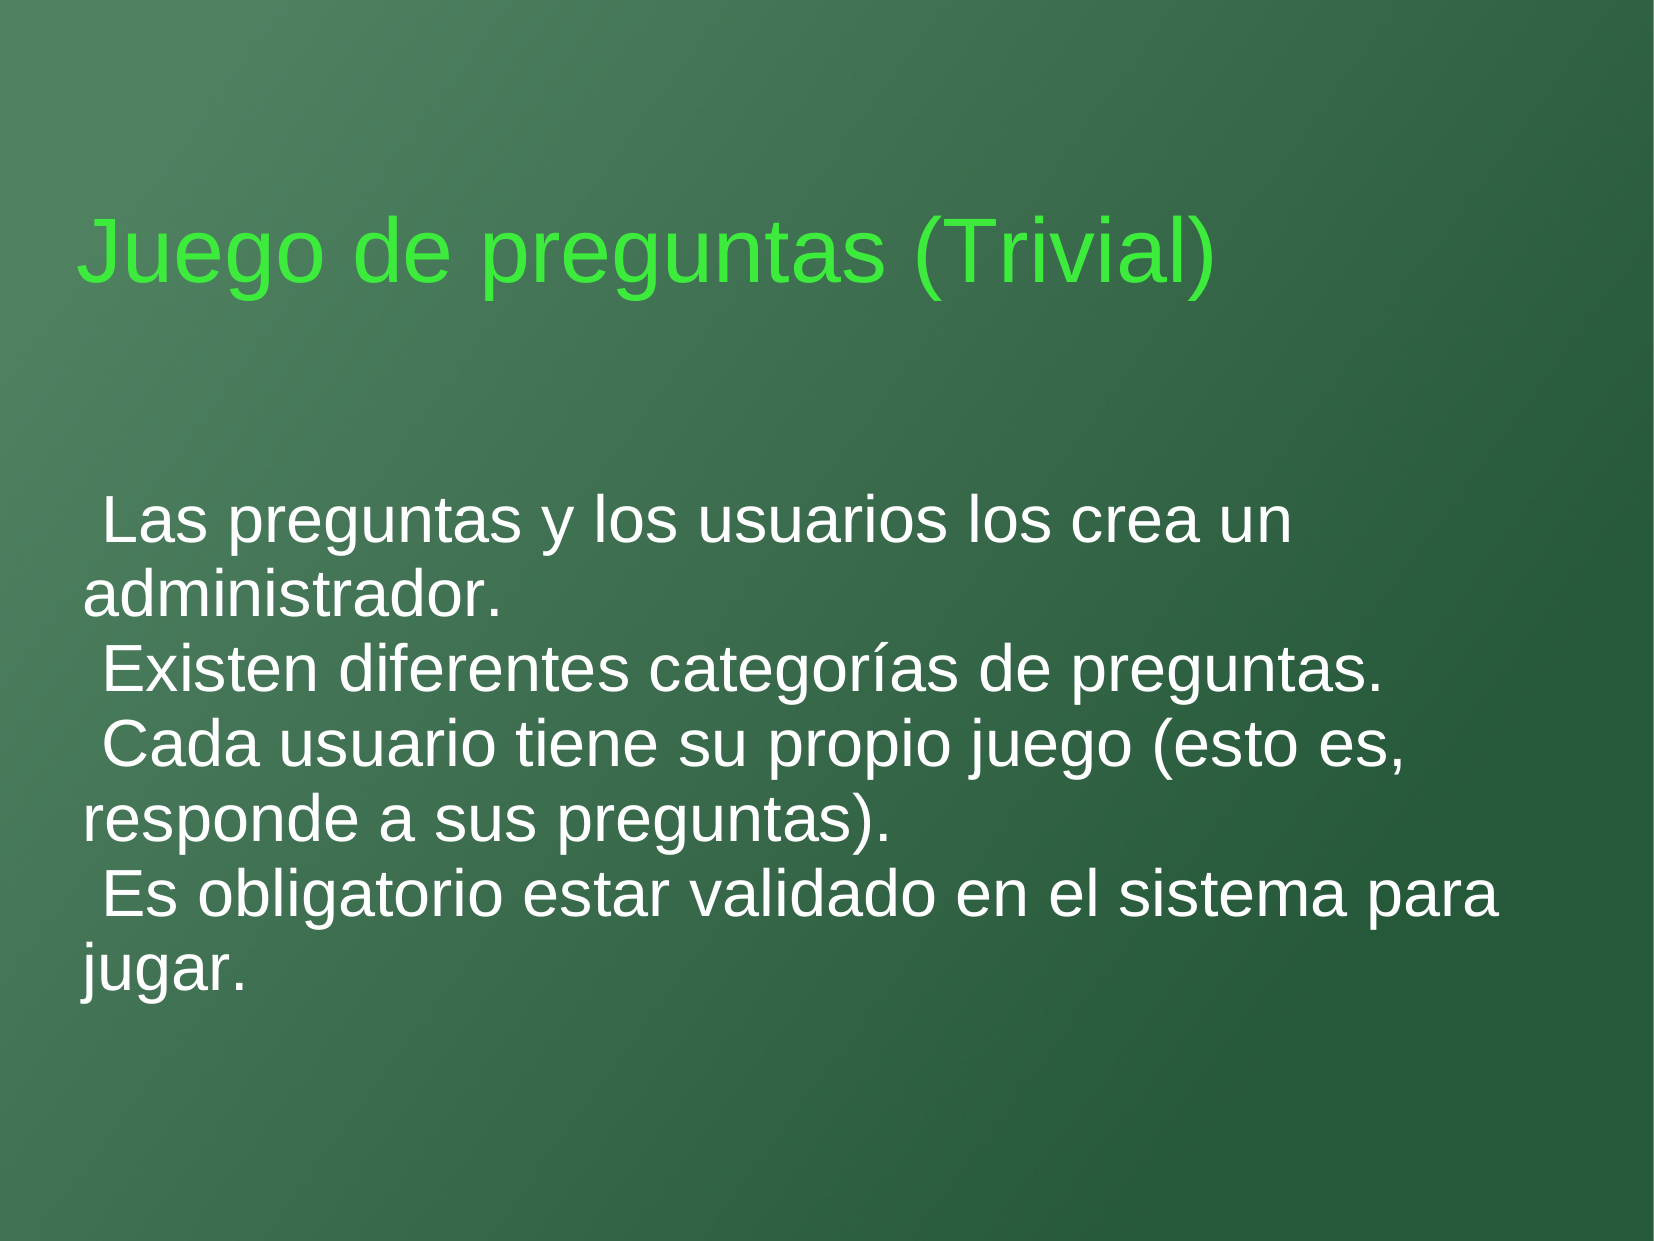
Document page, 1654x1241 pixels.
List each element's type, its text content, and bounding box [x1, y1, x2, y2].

picture [0, 0, 1654, 1241]
subtitle Las preguntas y los usuarios los crea un administrador. Existen diferentes categorías de preguntas. Cada usuario tiene su propio juego (esto es, responde a sus preguntas). Es obligatorio estar validado en el sistema para jugar. [82, 432, 1571, 1055]
title Juego de preguntas (Trivial) [76, 147, 1565, 355]
